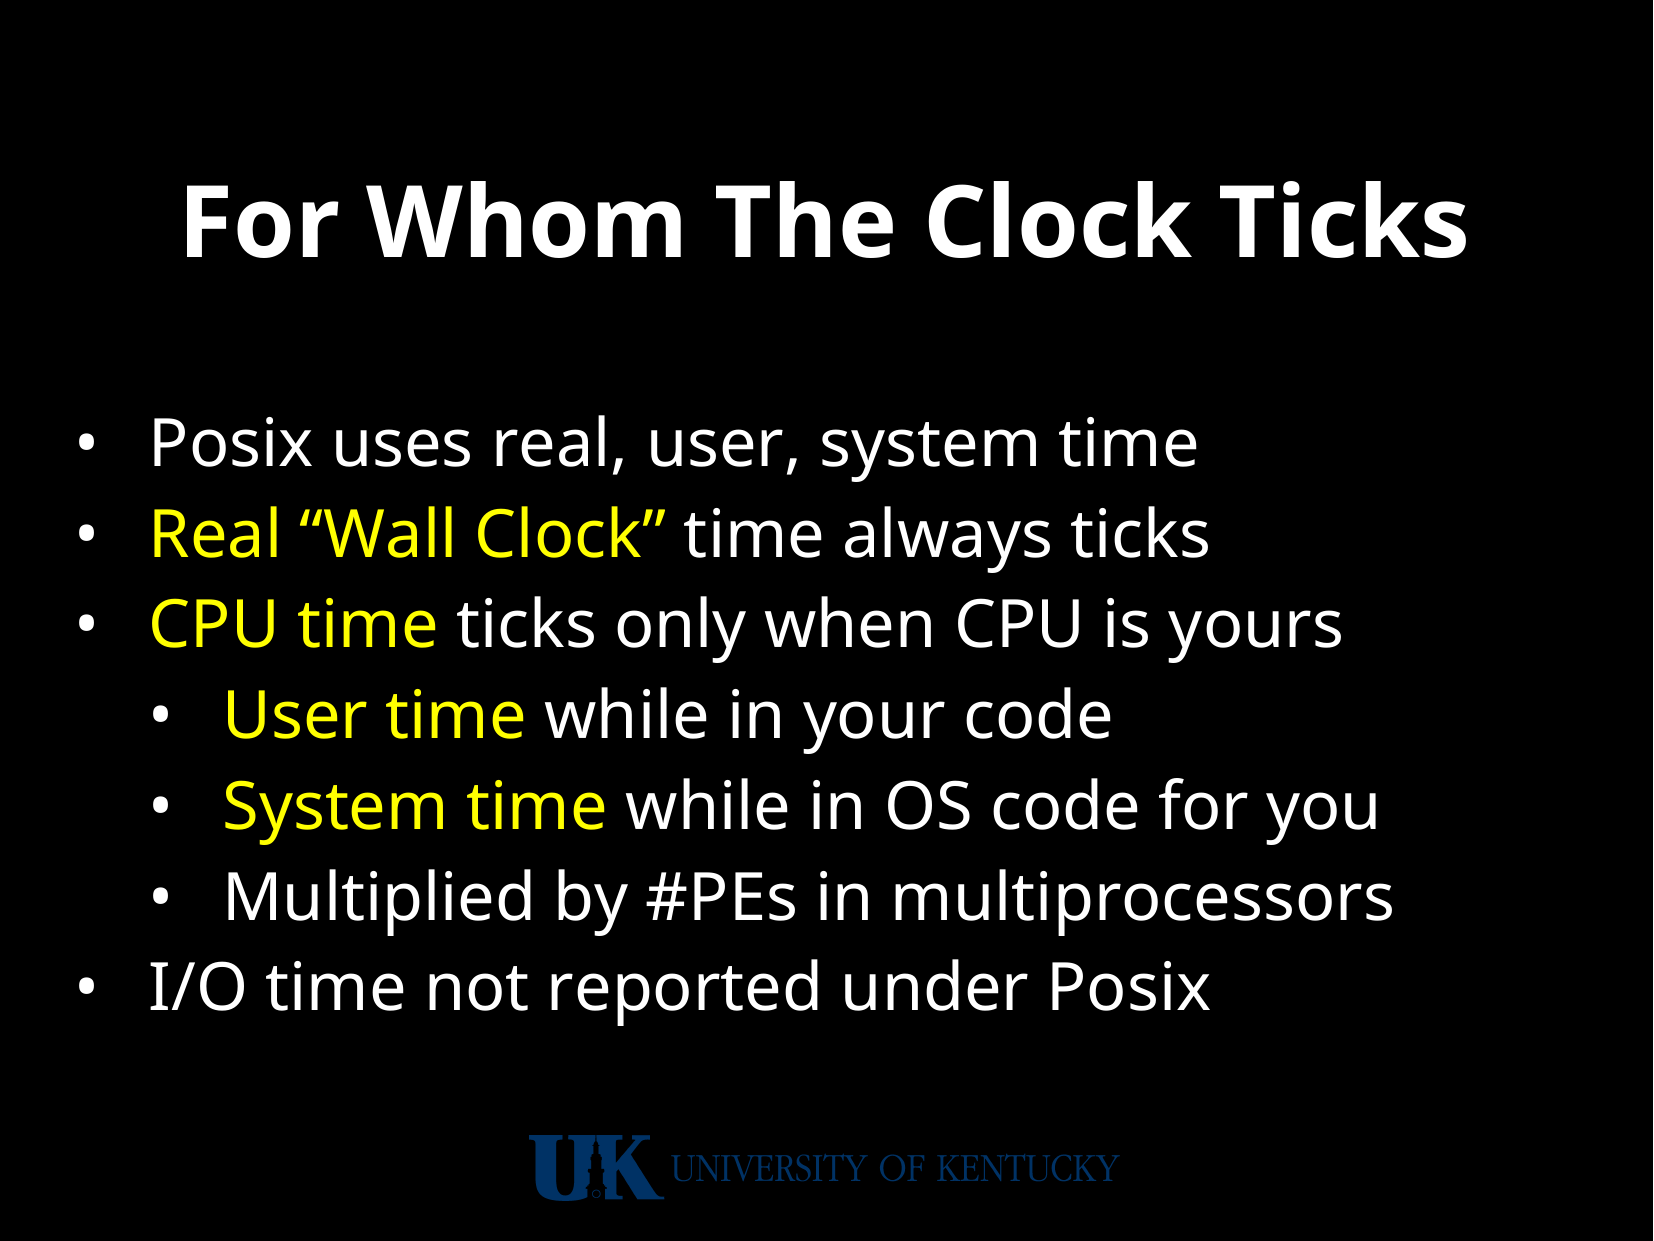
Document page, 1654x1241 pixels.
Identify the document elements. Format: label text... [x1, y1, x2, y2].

subtitle • Posix uses real, user, system time • Real “Wall Clock” time always ticks • CPU time ticks only when CPU is yours • User time while in your code • System time while in OS code for you • Multiplied by #PEs in multiprocessors • I/O time not reported under Posix [74, 262, 1575, 1163]
picture [529, 1135, 1120, 1201]
title For Whom The Clock Ticks [75, 31, 1576, 407]
